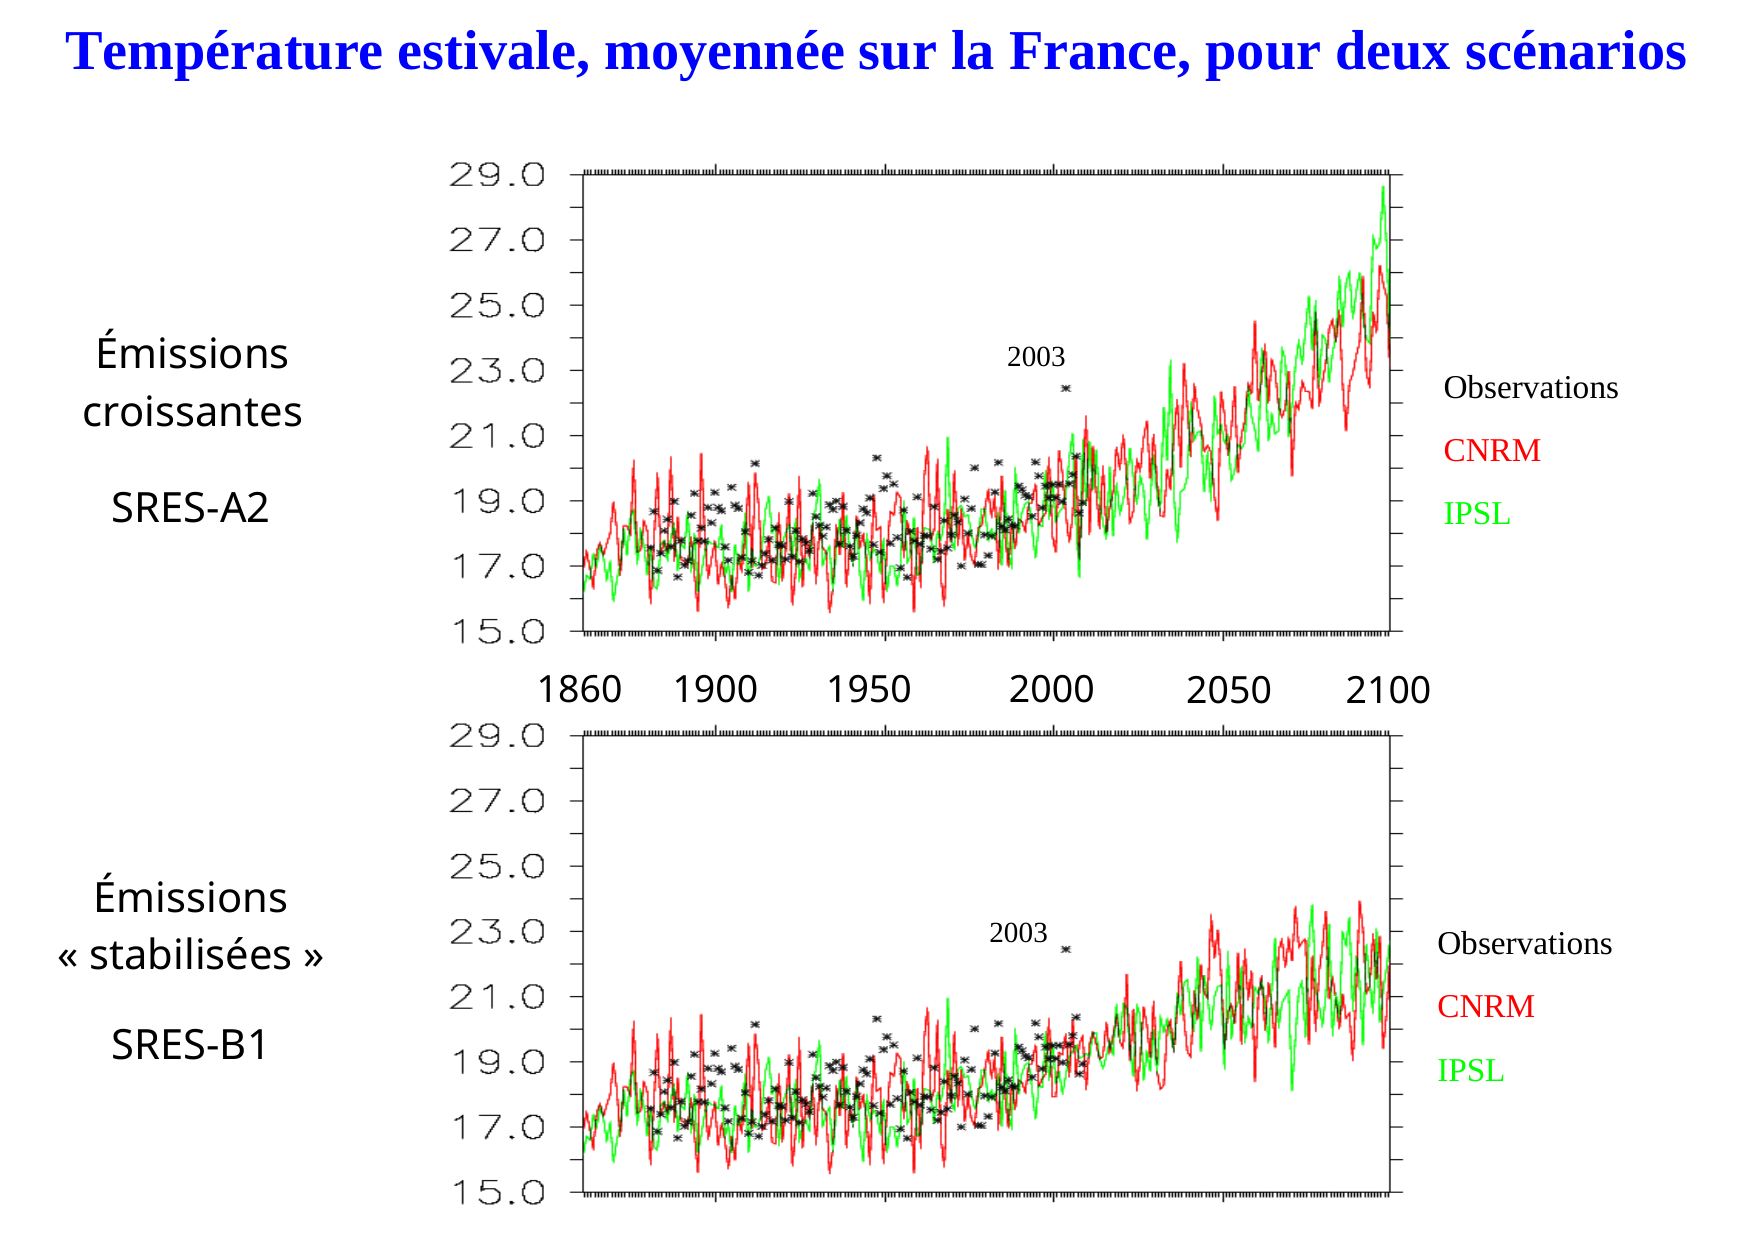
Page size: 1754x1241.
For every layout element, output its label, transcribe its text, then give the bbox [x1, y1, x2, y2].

text_box SRES-A2 [14, 470, 369, 535]
text_box 2003 [974, 885, 1064, 957]
text_box 1900 [620, 655, 774, 715]
picture [426, 713, 1407, 1214]
text_box 2100 [1294, 655, 1484, 715]
text_box SRES-B1 [13, 1007, 369, 1072]
text_box Température estivale, moyennée sur la France, pour deux scénarios [48, 11, 1706, 90]
picture [426, 152, 1407, 654]
text_box 2000 [957, 655, 1134, 715]
text_box 2050 [1134, 655, 1294, 715]
text_box Émissions « stabilisées » [13, 860, 369, 973]
text_box 1950 [774, 655, 957, 715]
text_box Observations CNRM IPSL [1443, 342, 1692, 533]
text_box 2003 [992, 309, 1082, 381]
text_box Émissions croissantes [54, 316, 331, 430]
text_box Observations CNRM IPSL [1437, 898, 1695, 1089]
text_box 1860 [485, 655, 620, 715]
